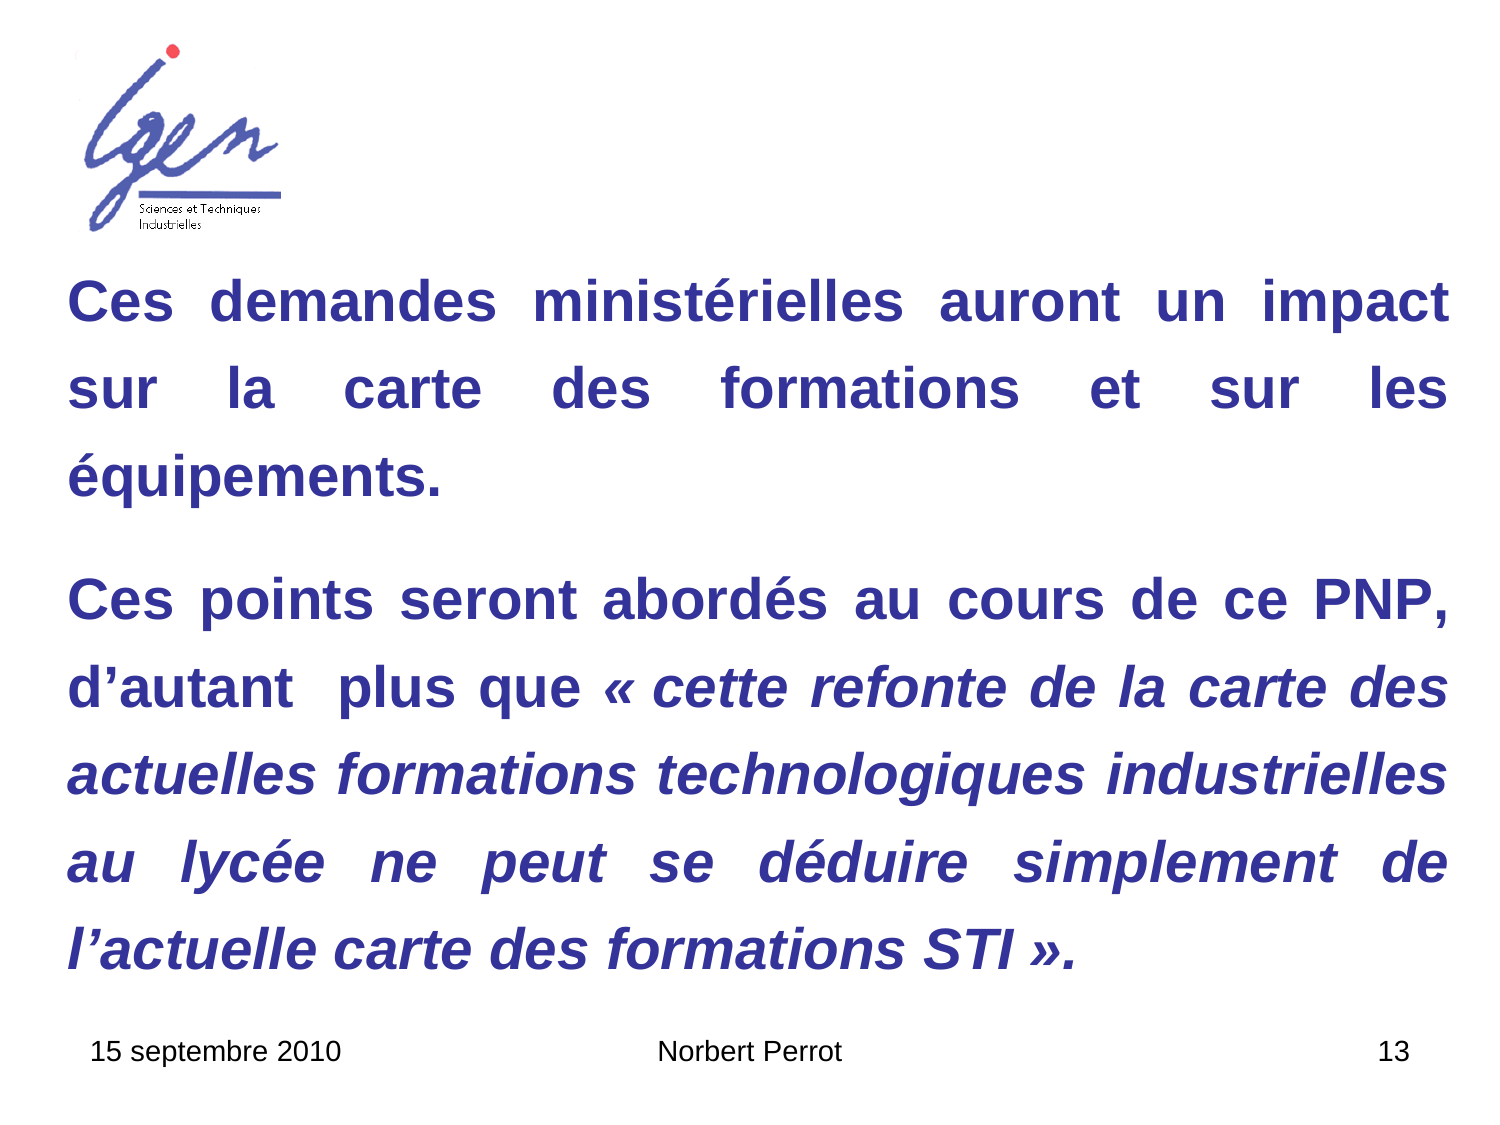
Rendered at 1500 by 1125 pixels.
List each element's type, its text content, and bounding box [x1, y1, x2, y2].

text_box Ces demandes ministérielles auront un impact sur la carte des formations et sur les équipements. Ces points seront abordés au cours de ce PNP, d’autant plus que « cette refonte de la carte des actuelles formations technologiques industrielles au lycée ne peut se déduire simplement de l’actuelle carte des formations STI ». [53, 237, 1466, 990]
text_box 15 septembre 2010 [74, 1024, 426, 1103]
picture [75, 42, 281, 235]
text_box Norbert Perrot [512, 1024, 988, 1103]
text_box <numéro> [1074, 1024, 1426, 1103]
